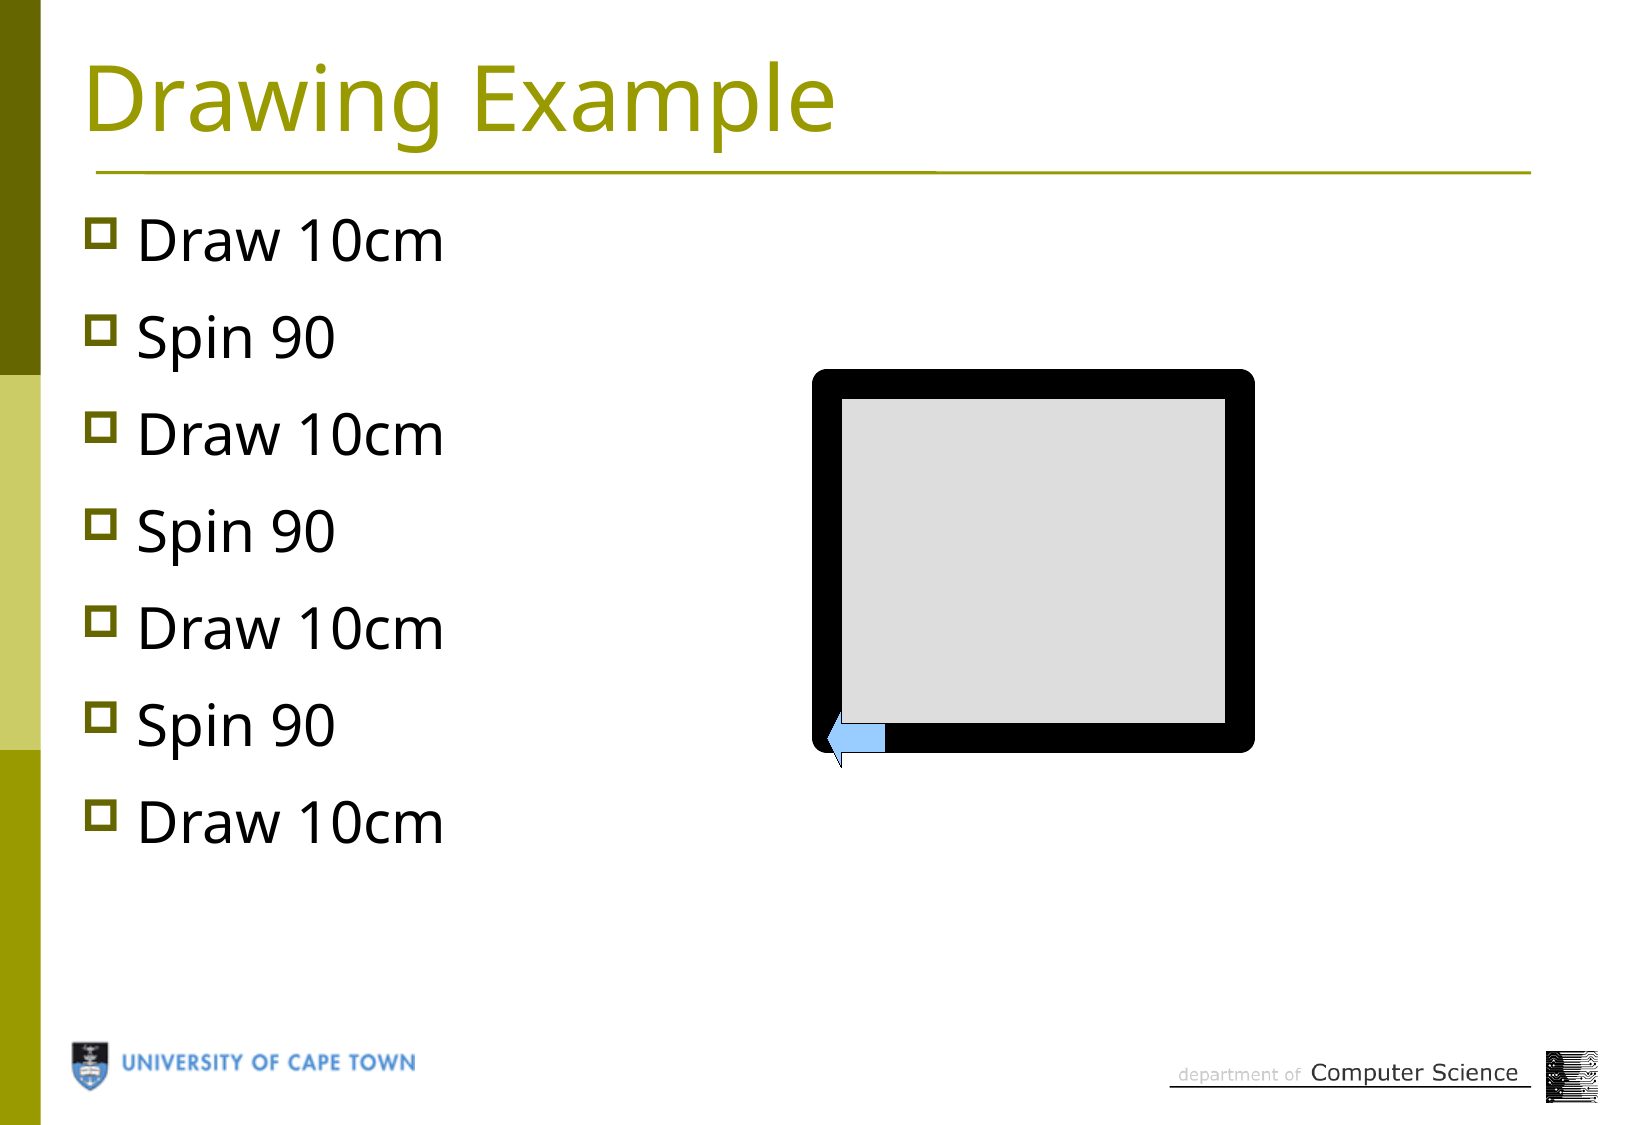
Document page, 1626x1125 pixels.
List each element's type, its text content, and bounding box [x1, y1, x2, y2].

text_box [826, 399, 1225, 768]
list Draw 10cm Spin 90 Draw 10cm Spin 90 Draw 10cm Spin 90 Draw 10cm [81, 196, 1543, 1005]
picture [61, 1024, 415, 1103]
picture [1169, 1043, 1532, 1091]
picture [1546, 1051, 1598, 1103]
title Drawing Example [81, 29, 1543, 172]
